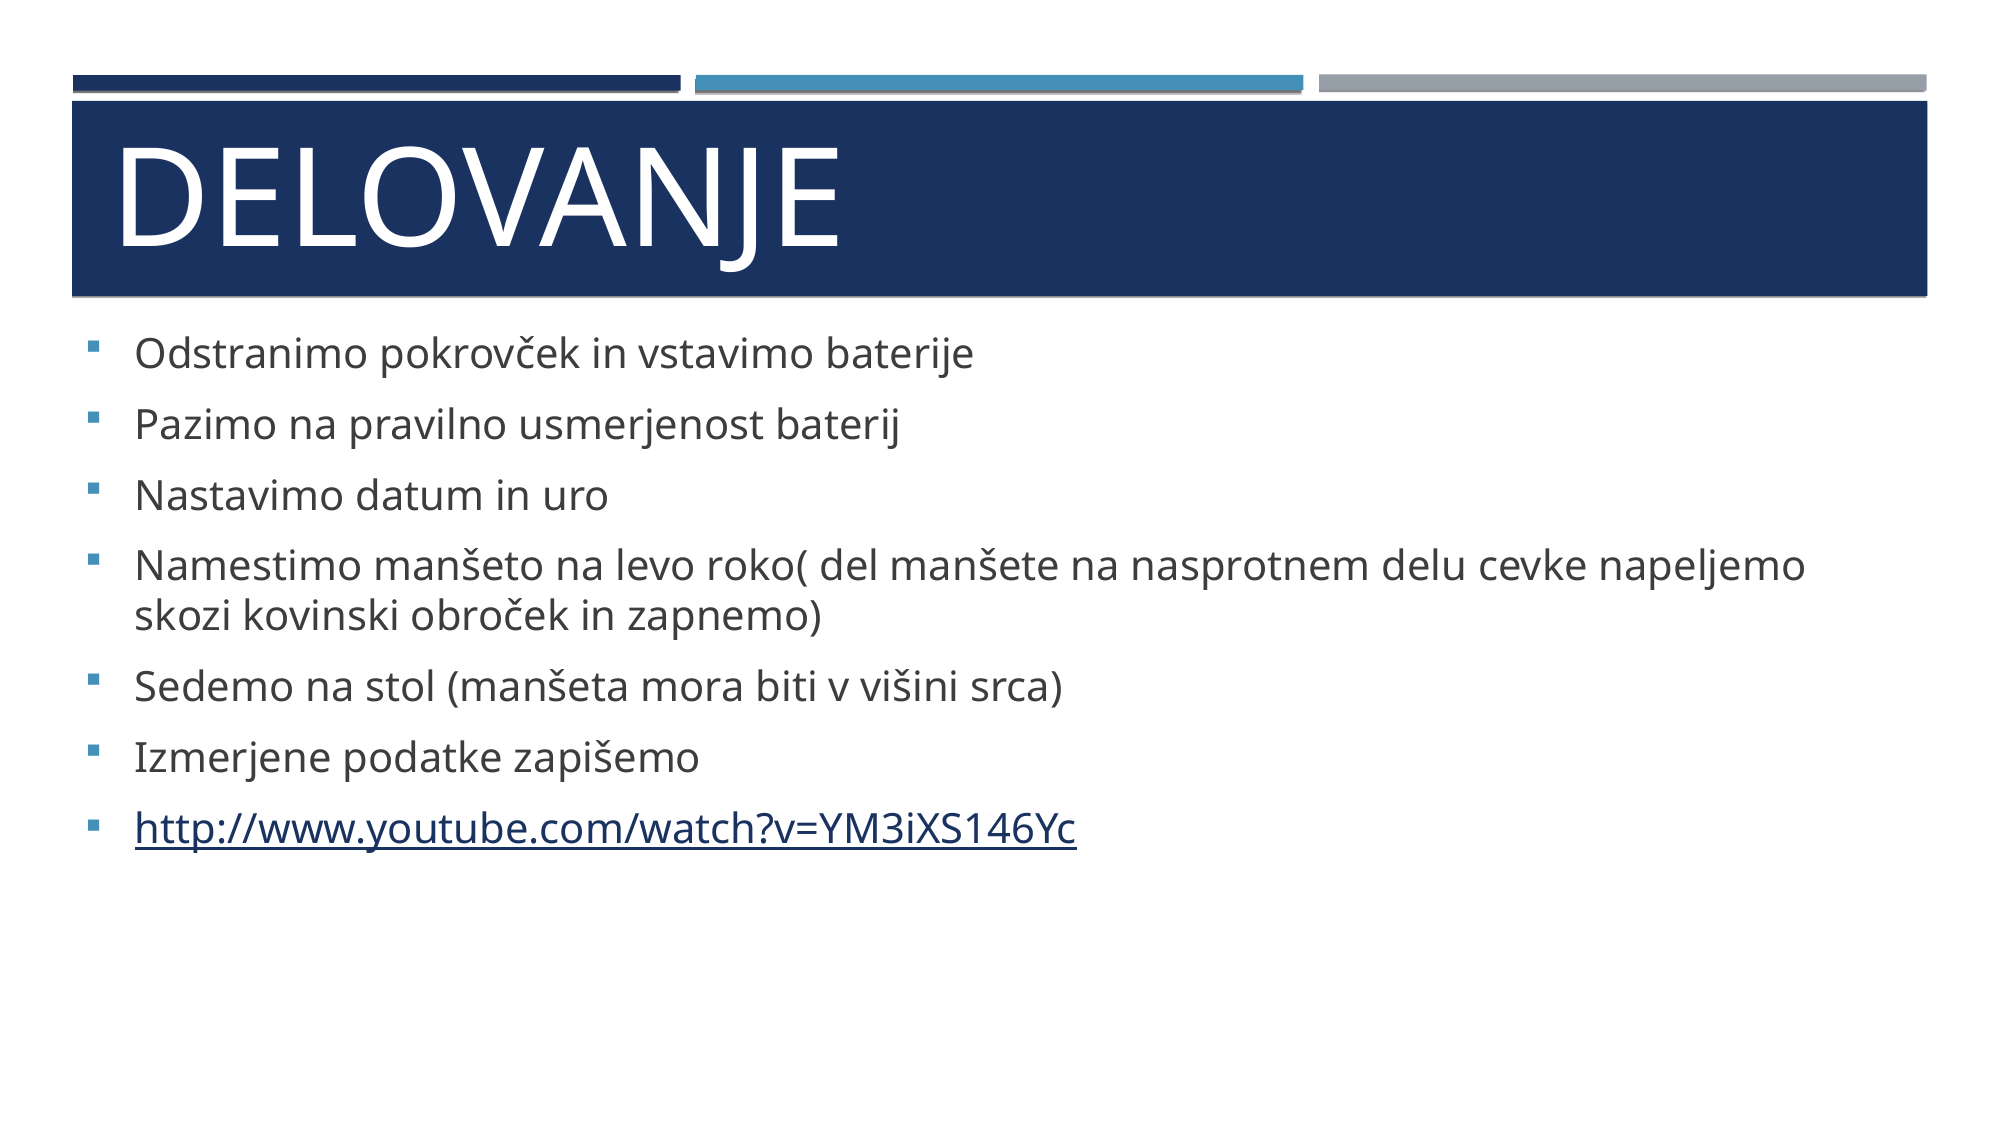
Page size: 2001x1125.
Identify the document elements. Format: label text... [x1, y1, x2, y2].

list Odstranimo pokrovček in vstavimo baterije Pazimo na pravilno usmerjenost baterij Nastavimo datum in uro Namestimo manšeto na levo roko( del manšete na nasprotnem delu cevke napeljemo skozi kovinski obroček in zapnemo) Sedemo na stol (manšeta mora biti v višini srca) Izmerjene podatke zapišemo http://www.youtube.com/watch?v=YM3iXS146Yc [69, 319, 1905, 1091]
title delovanje [95, 115, 1905, 282]
